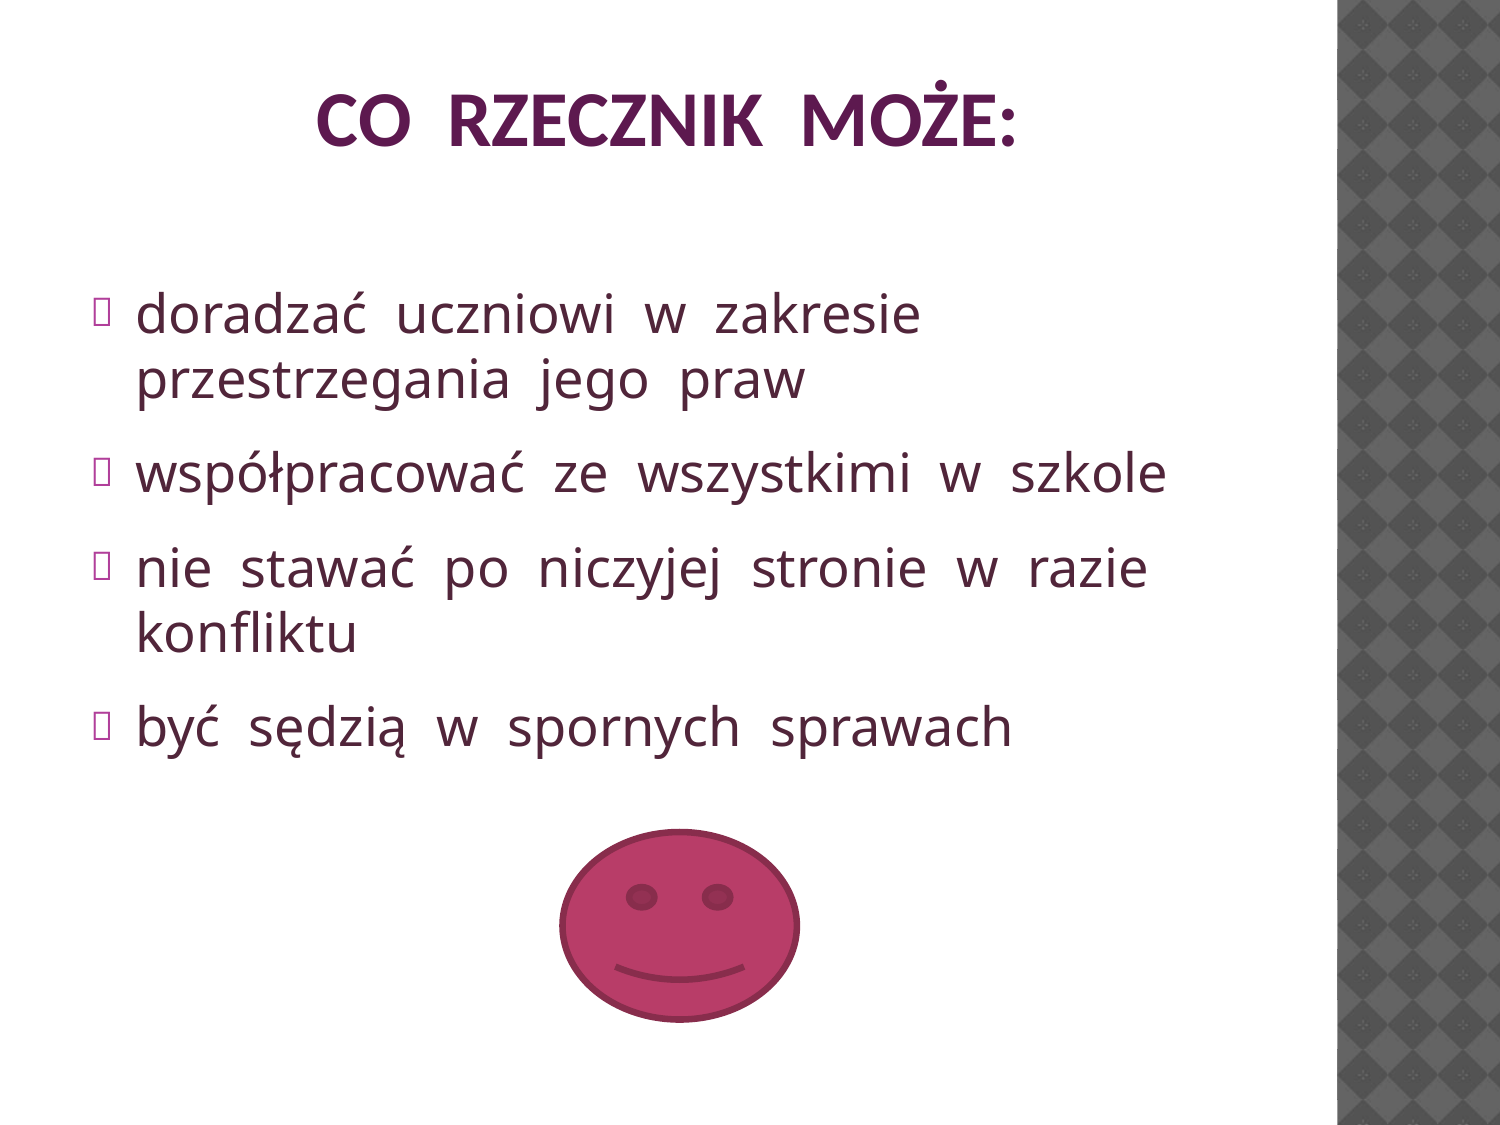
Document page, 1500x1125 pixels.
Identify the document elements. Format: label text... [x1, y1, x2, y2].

list doradzać uczniowi w zakresie przestrzegania jego praw współpracować ze wszystkimi w szkole nie stawać po niczyjej stronie w razie konfliktu być sędzią w spornych sprawach [75, 264, 1263, 1059]
picture [1337, 0, 1500, 1125]
title CO RZECZNIK MOŻE: [75, 52, 1263, 240]
text_box [562, 832, 797, 1020]
